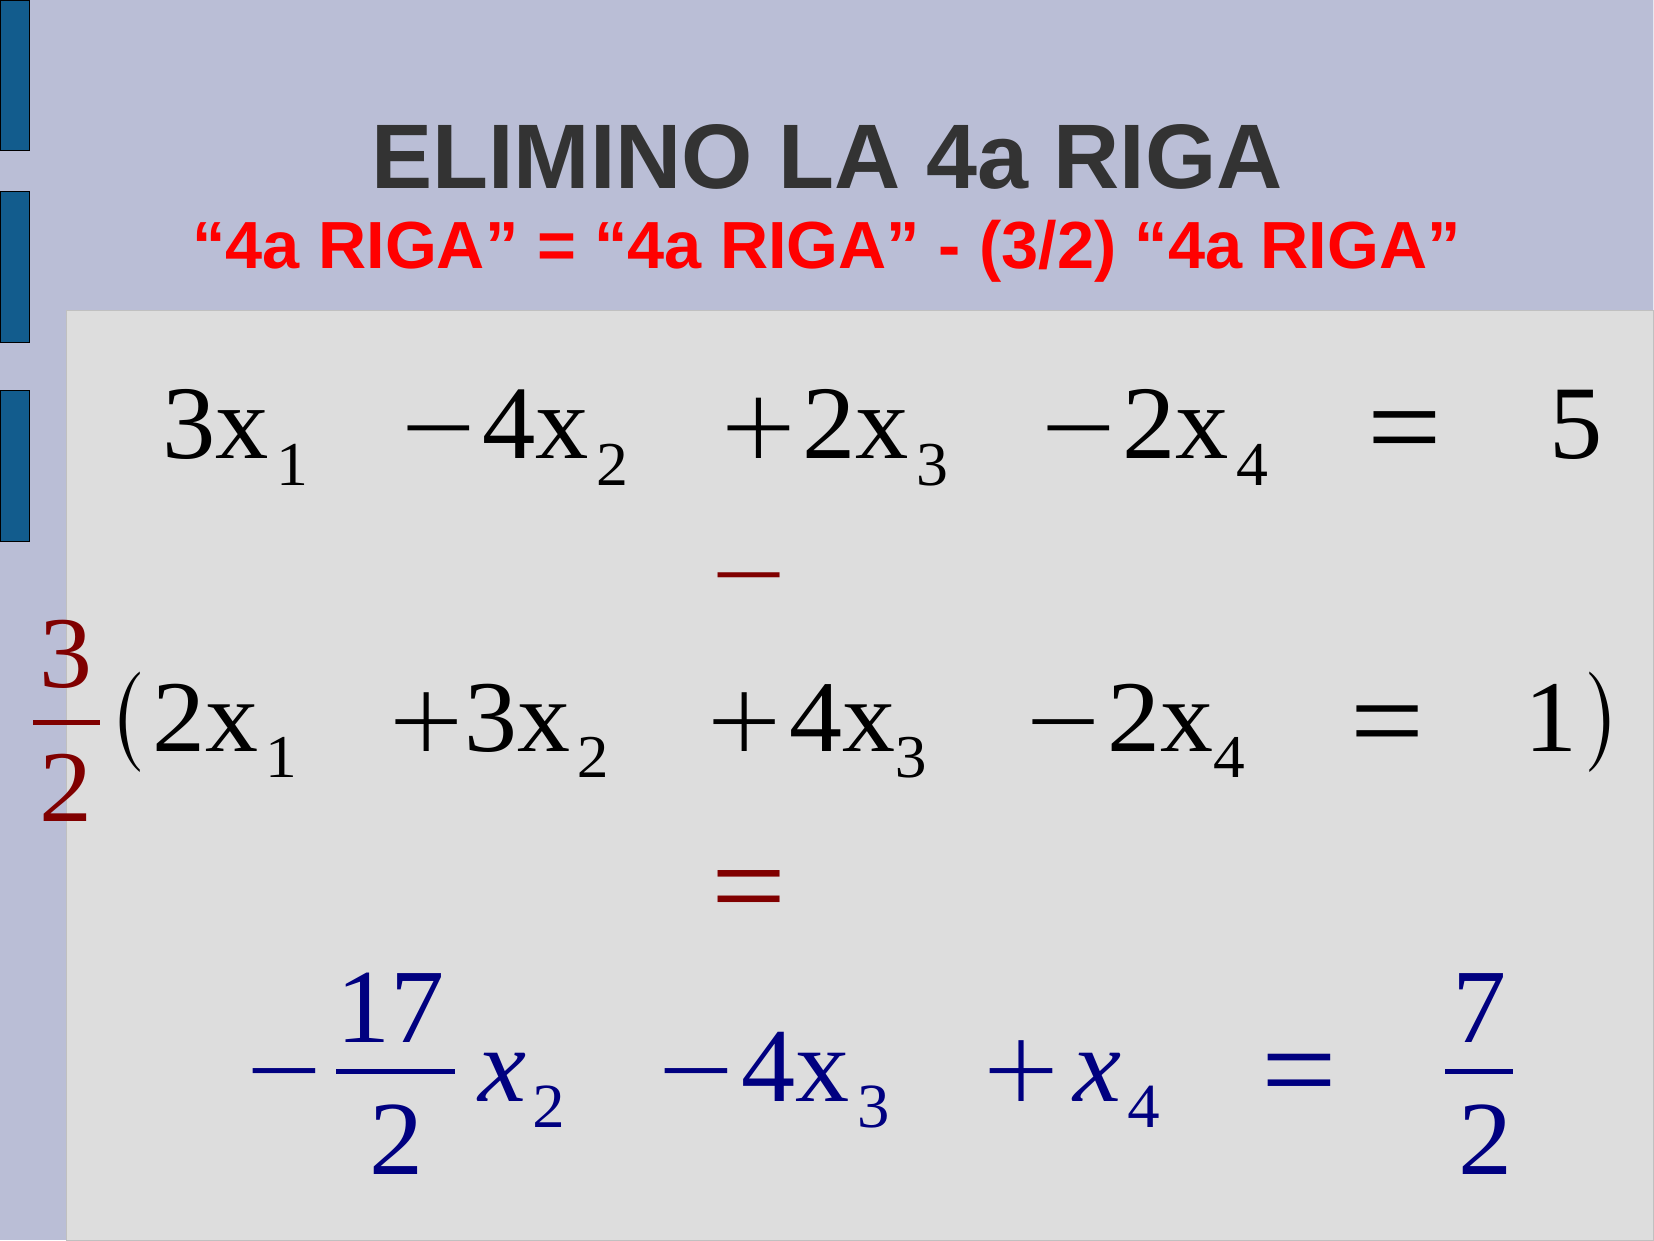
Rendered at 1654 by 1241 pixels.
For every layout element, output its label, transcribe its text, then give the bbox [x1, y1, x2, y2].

title ELIMINO LA 4a RIGA “4a RIGA” = “4a RIGA” - (3/2) “4a RIGA” [121, 98, 1534, 291]
chart [0, 514, 1643, 1203]
chart [135, 354, 1625, 498]
